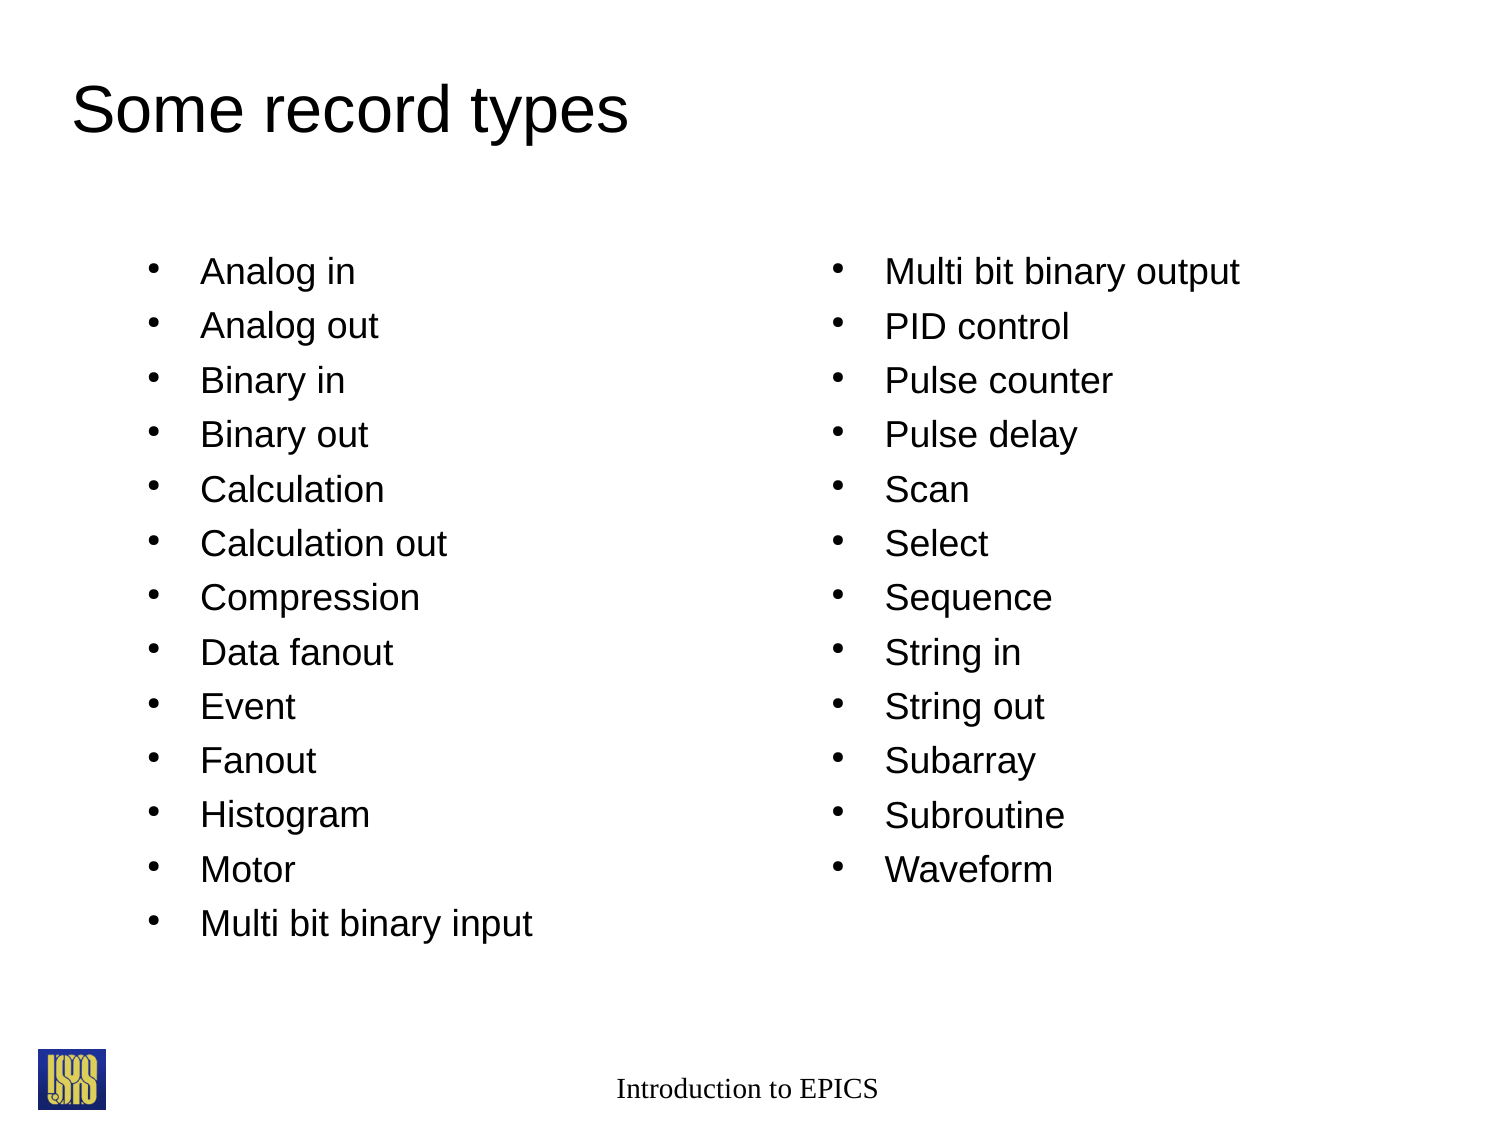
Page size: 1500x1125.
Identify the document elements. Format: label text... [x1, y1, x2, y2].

list Multi bit binary output PID control Pulse counter Pulse delay Scan Select Sequence String in String out Subarray Subroutine Waveform [798, 239, 1459, 898]
title Some record types [21, 65, 1459, 154]
picture [38, 1049, 106, 1110]
list Analog in Analog out Binary in Binary out Calculation Calculation out Compression Data fanout Event Fanout Histogram Motor Multi bit binary input [114, 239, 774, 1007]
